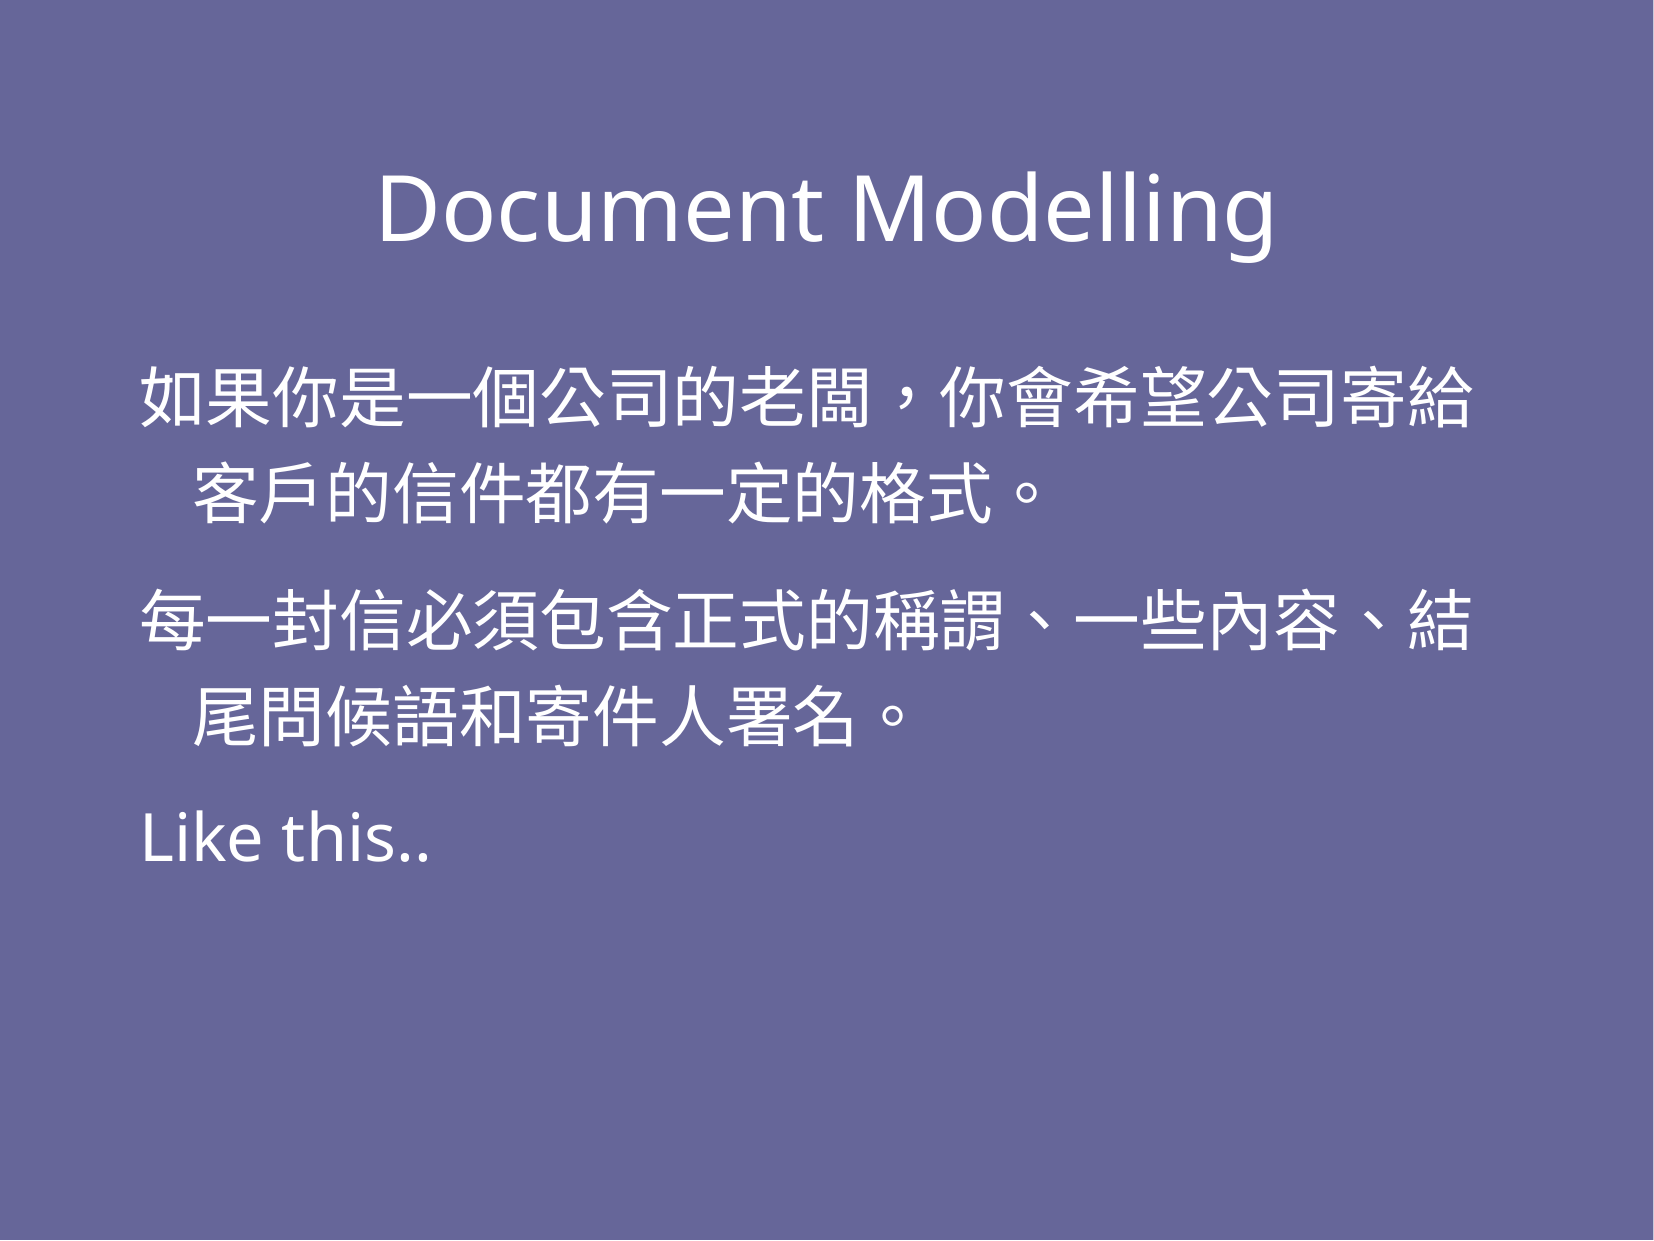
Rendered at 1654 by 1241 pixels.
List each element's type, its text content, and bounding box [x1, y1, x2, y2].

list 如果你是一個公司的老闆，你會希望公司寄給客戶的信件都有一定的格式。 每一封信必須包含正式的稱謂、一些內容、結尾問候語和寄件人署名。 Like this.. [121, 344, 1534, 1127]
title Document Modelling [121, 102, 1534, 310]
